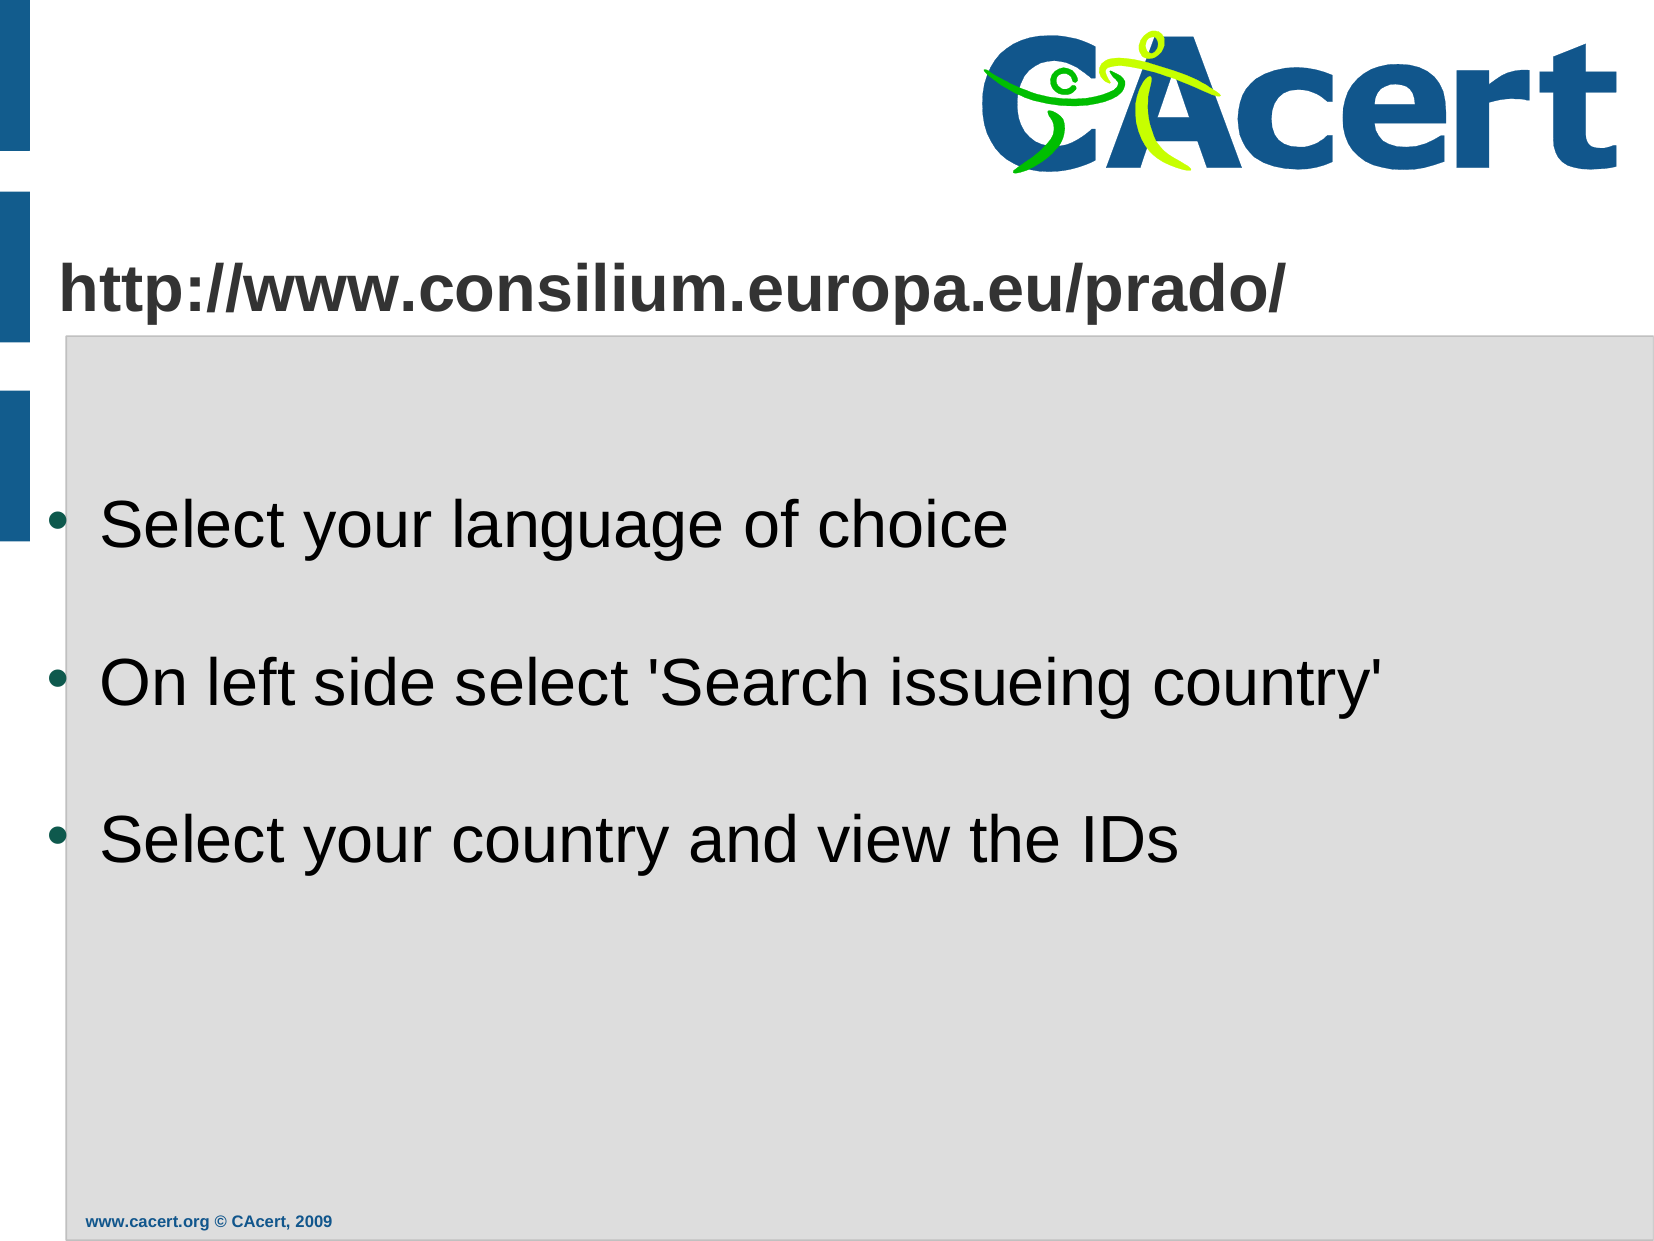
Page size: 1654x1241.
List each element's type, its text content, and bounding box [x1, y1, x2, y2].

title http://www.consilium.europa.eu/prado/ [59, 167, 1625, 326]
list Select your language of choice On left side select 'Search issueing country' Select your country and view the IDs [29, 403, 1654, 878]
